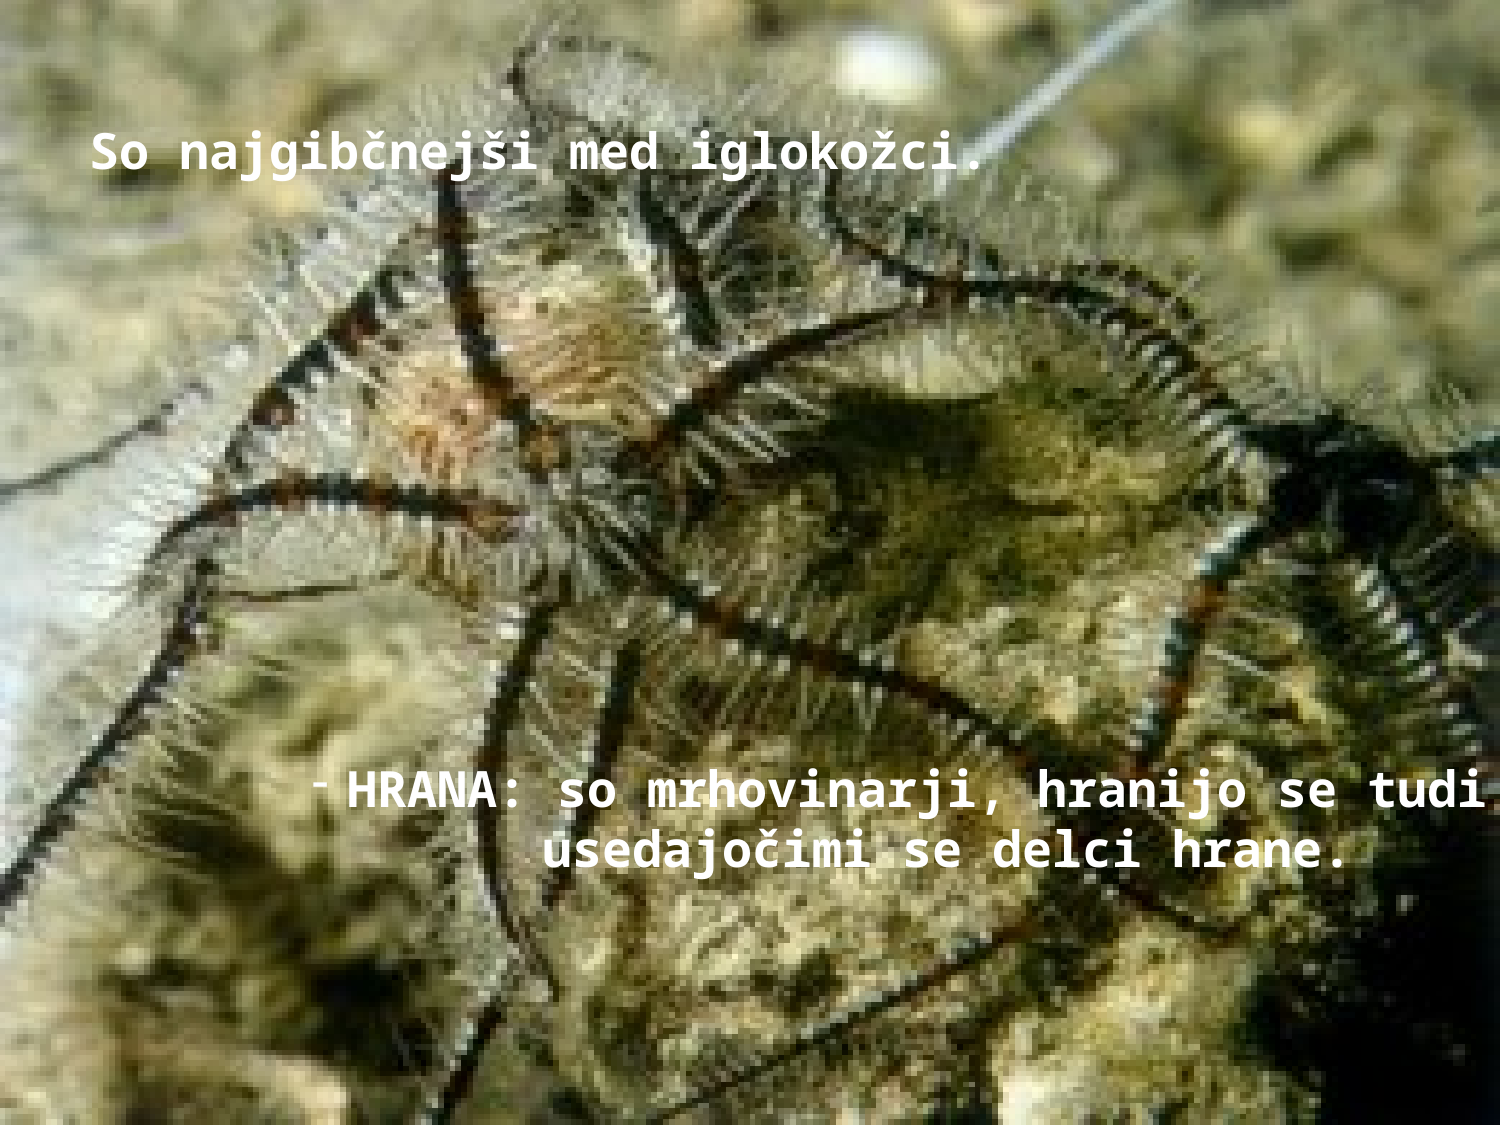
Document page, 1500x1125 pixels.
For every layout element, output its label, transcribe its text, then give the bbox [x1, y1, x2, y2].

picture [0, 0, 1500, 1125]
text_box So najgibčnejši med iglokožci. [74, 112, 1004, 188]
text_box HRANA: so mrhovinarji, hranijo se tudi z usedajočimi se delci hrane. [274, 749, 1500, 885]
